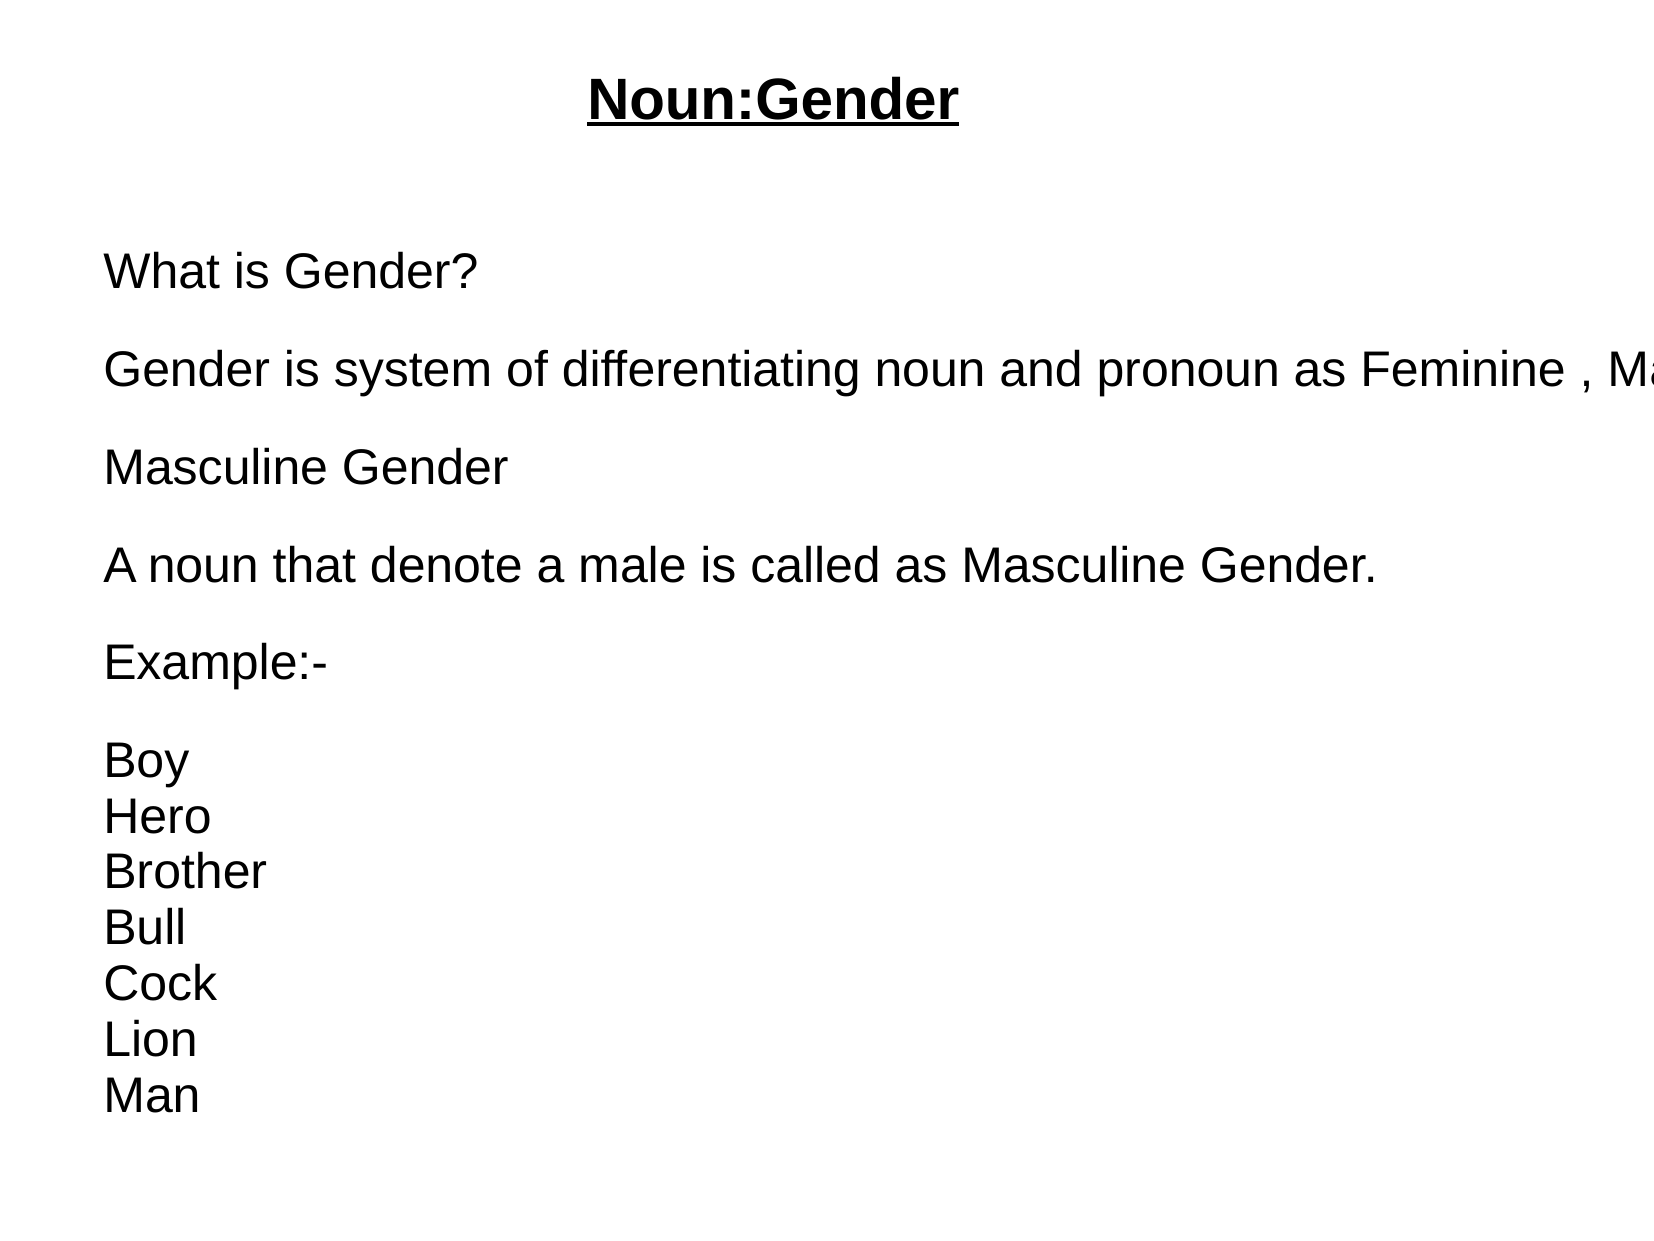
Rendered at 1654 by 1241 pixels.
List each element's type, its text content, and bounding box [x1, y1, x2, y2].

text_box Noun:Gender [572, 59, 975, 141]
text_box What is Gender? Gender is system of differentiating noun and pronoun as Feminine , Masculine, Common and Neuter. Masculine Gender A noun that denote a male is called as Masculine Gender. Example:- Boy Hero Brother Bull Cock Lion Man [88, 236, 1536, 1241]
